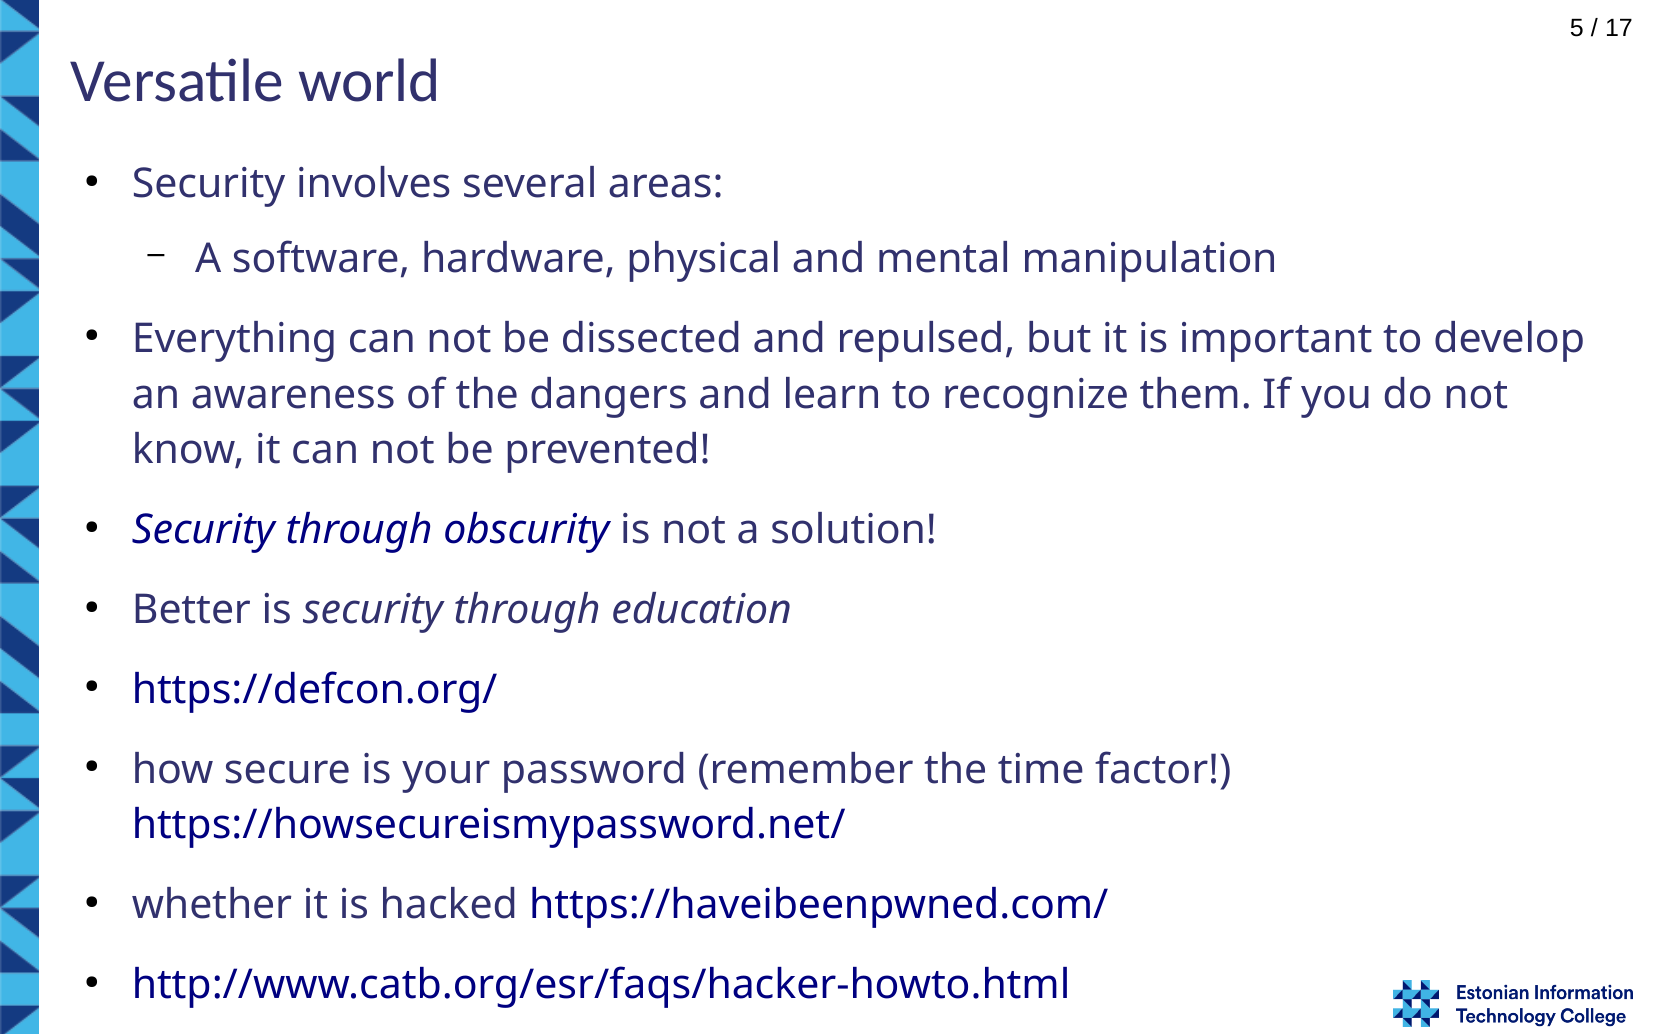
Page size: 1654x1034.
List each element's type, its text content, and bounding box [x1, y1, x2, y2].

title Versatile world [70, 41, 1630, 130]
picture [1393, 980, 1633, 1027]
list Security involves several areas: A software, hardware, physical and mental manipulation Everything can not be dissected and repulsed, but it is important to develop an awareness of the dangers and learn to recognize them. If you do not know, it can not be prevented! Security through obscurity is not a solution! Better is security through education https://defcon.org/ how secure is your password (remember the time factor!) https://howsecureismypassword.net/ whether it is hacked https://haveibeenpwned.com/ http://www.catb.org/esr/faqs/hacker-howto.html [68, 153, 1630, 1016]
